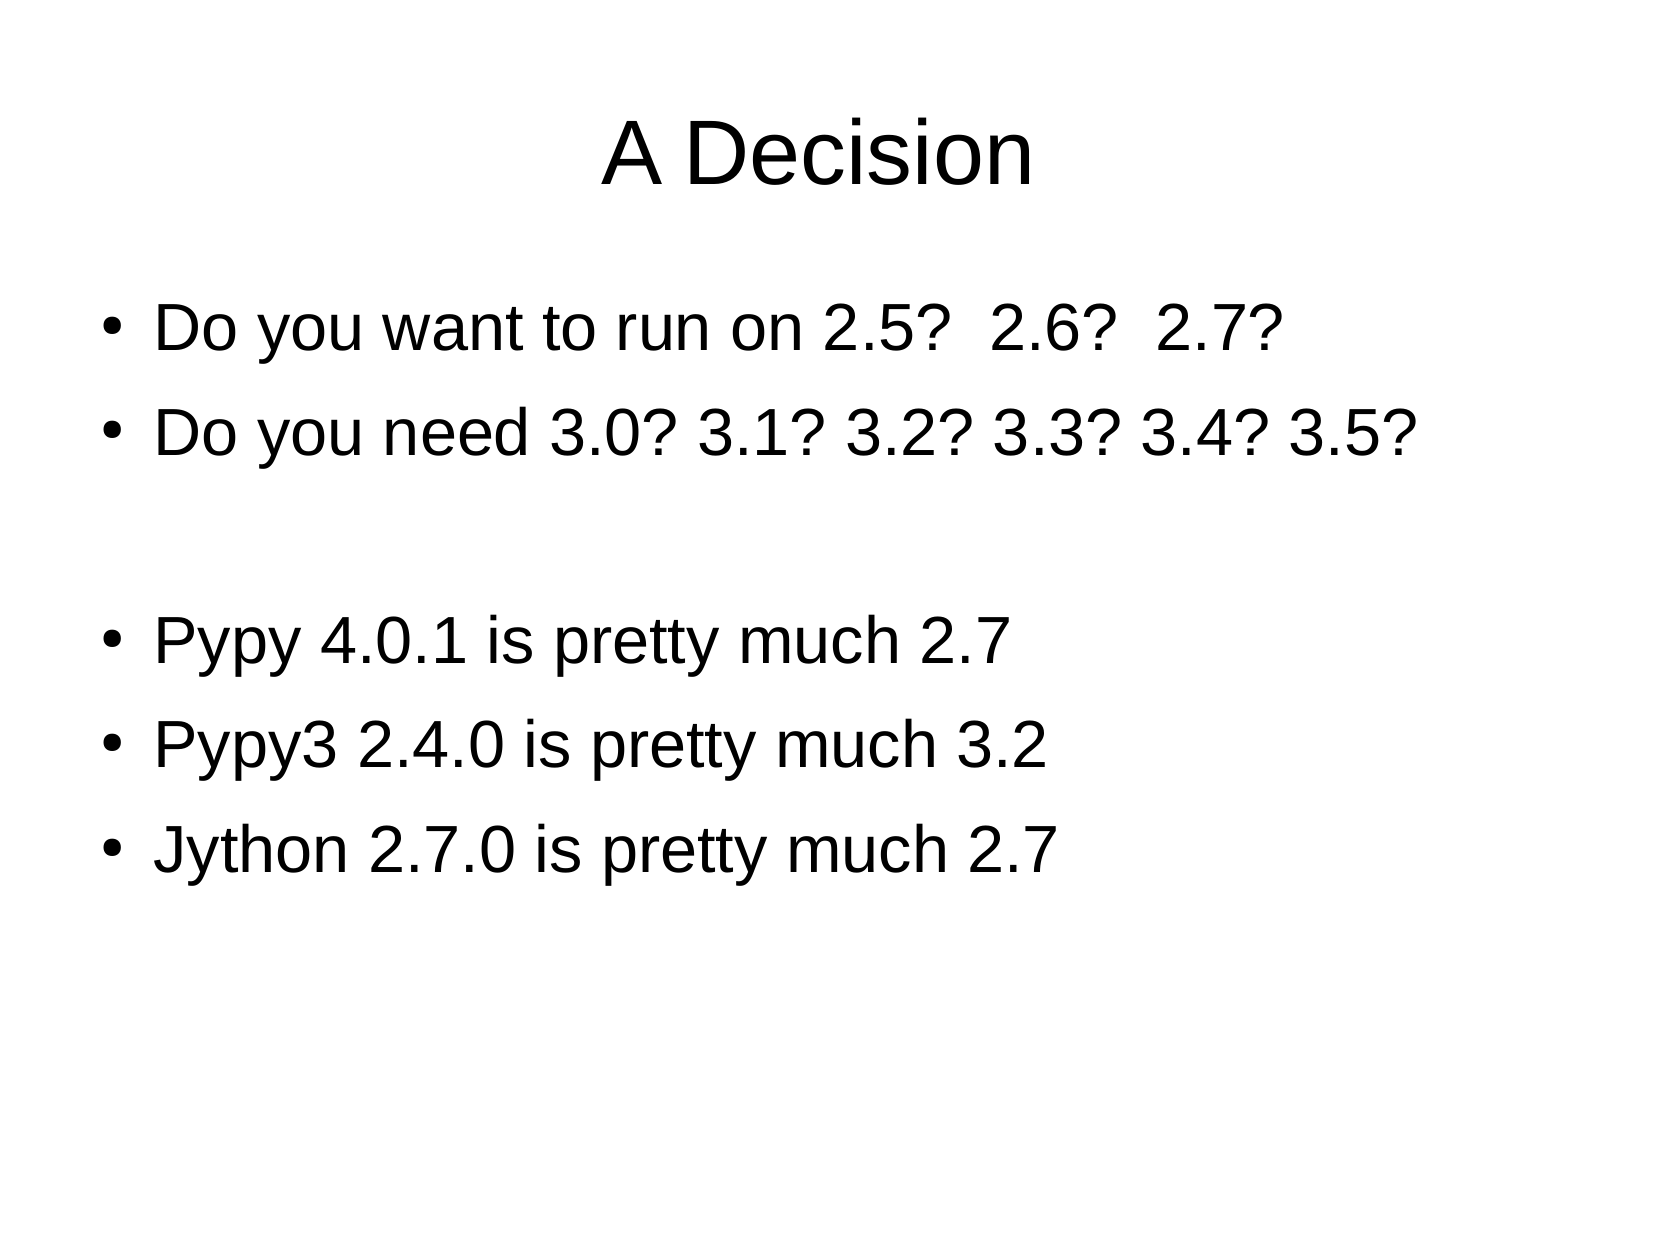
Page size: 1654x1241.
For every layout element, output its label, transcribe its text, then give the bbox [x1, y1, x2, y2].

title A Decision [82, 49, 1571, 257]
list Do you want to run on 2.5? 2.6? 2.7? Do you need 3.0? 3.1? 3.2? 3.3? 3.4? 3.5? Pypy 4.0.1 is pretty much 2.7 Pypy3 2.4.0 is pretty much 3.2 Jython 2.7.0 is pretty much 2.7 [82, 290, 1538, 1010]
